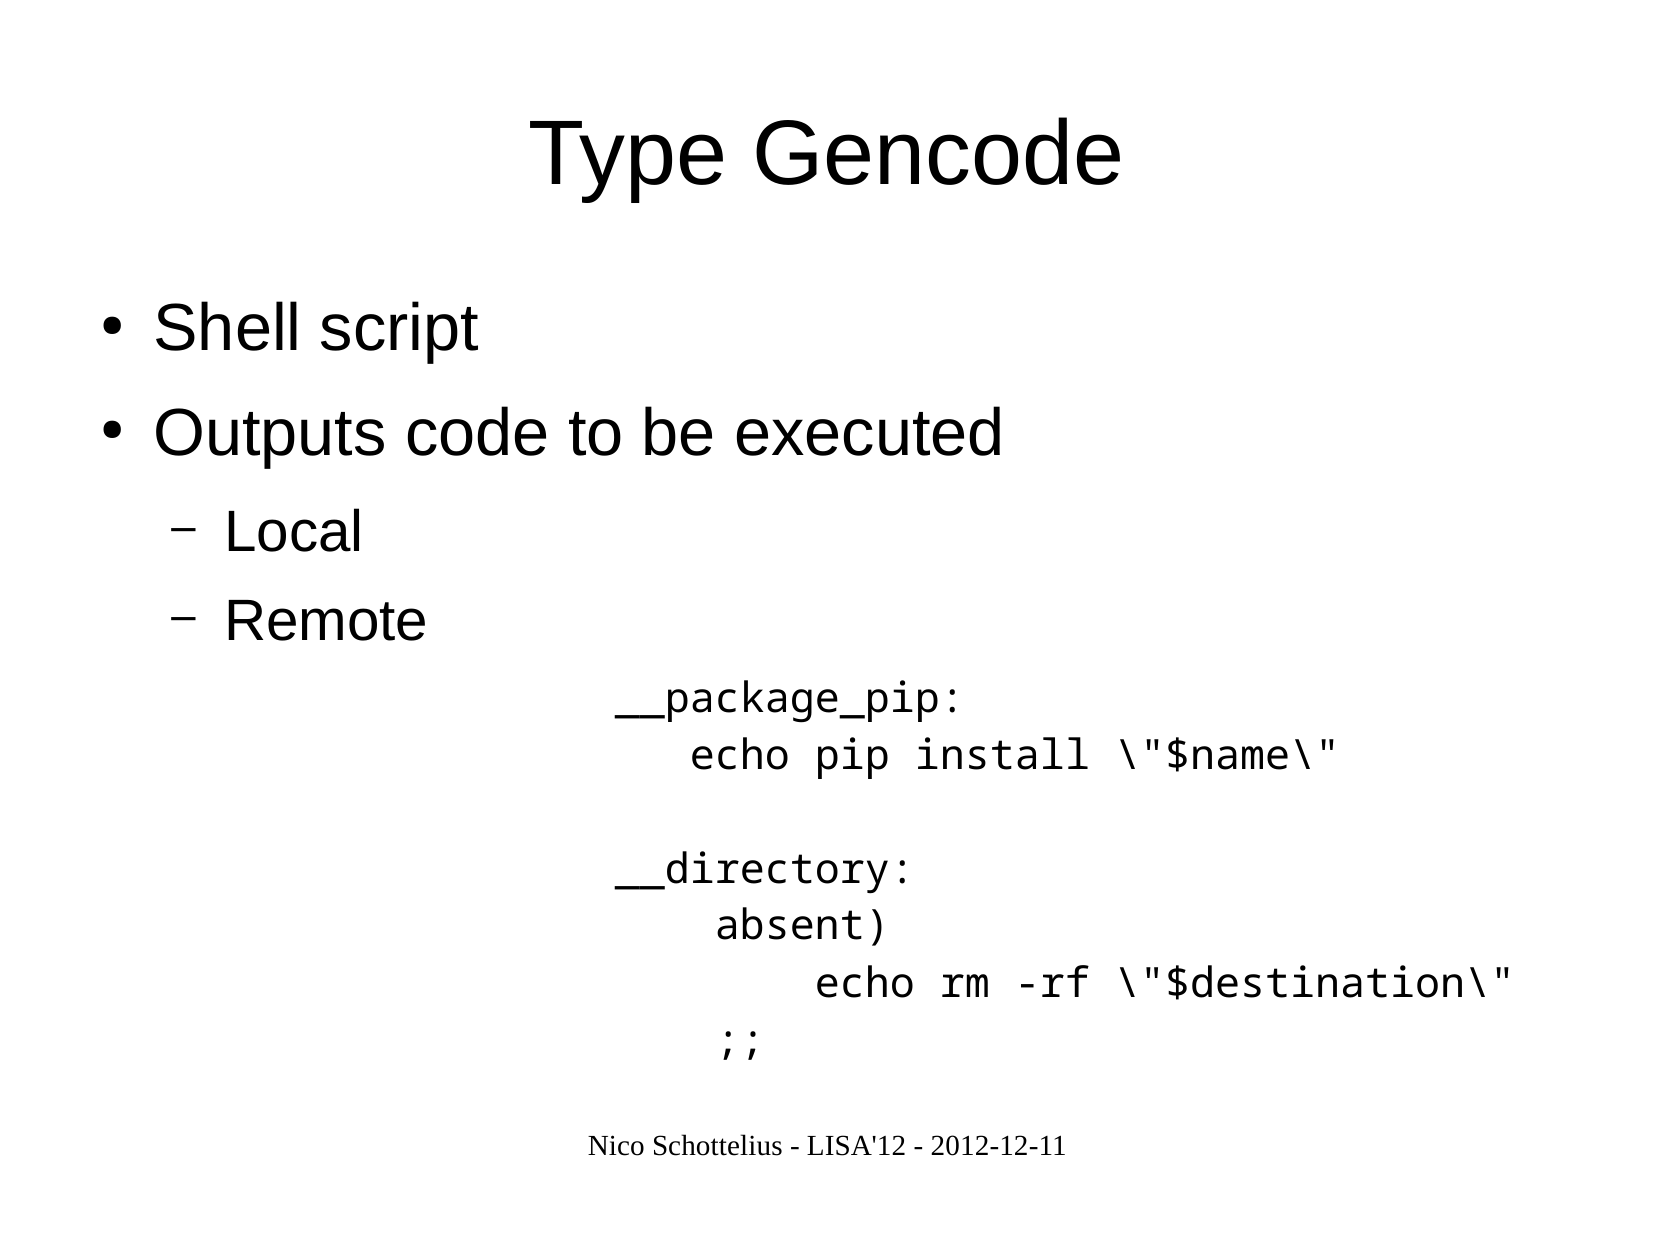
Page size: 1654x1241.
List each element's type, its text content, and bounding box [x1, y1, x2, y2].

title Type Gencode [82, 49, 1571, 257]
list Shell script Outputs code to be executed Local Remote [82, 290, 1538, 721]
text_box __package_pip: echo pip install \"$name\" __directory: absent) echo rm -rf \"$destination\" ;; [600, 660, 1621, 1063]
